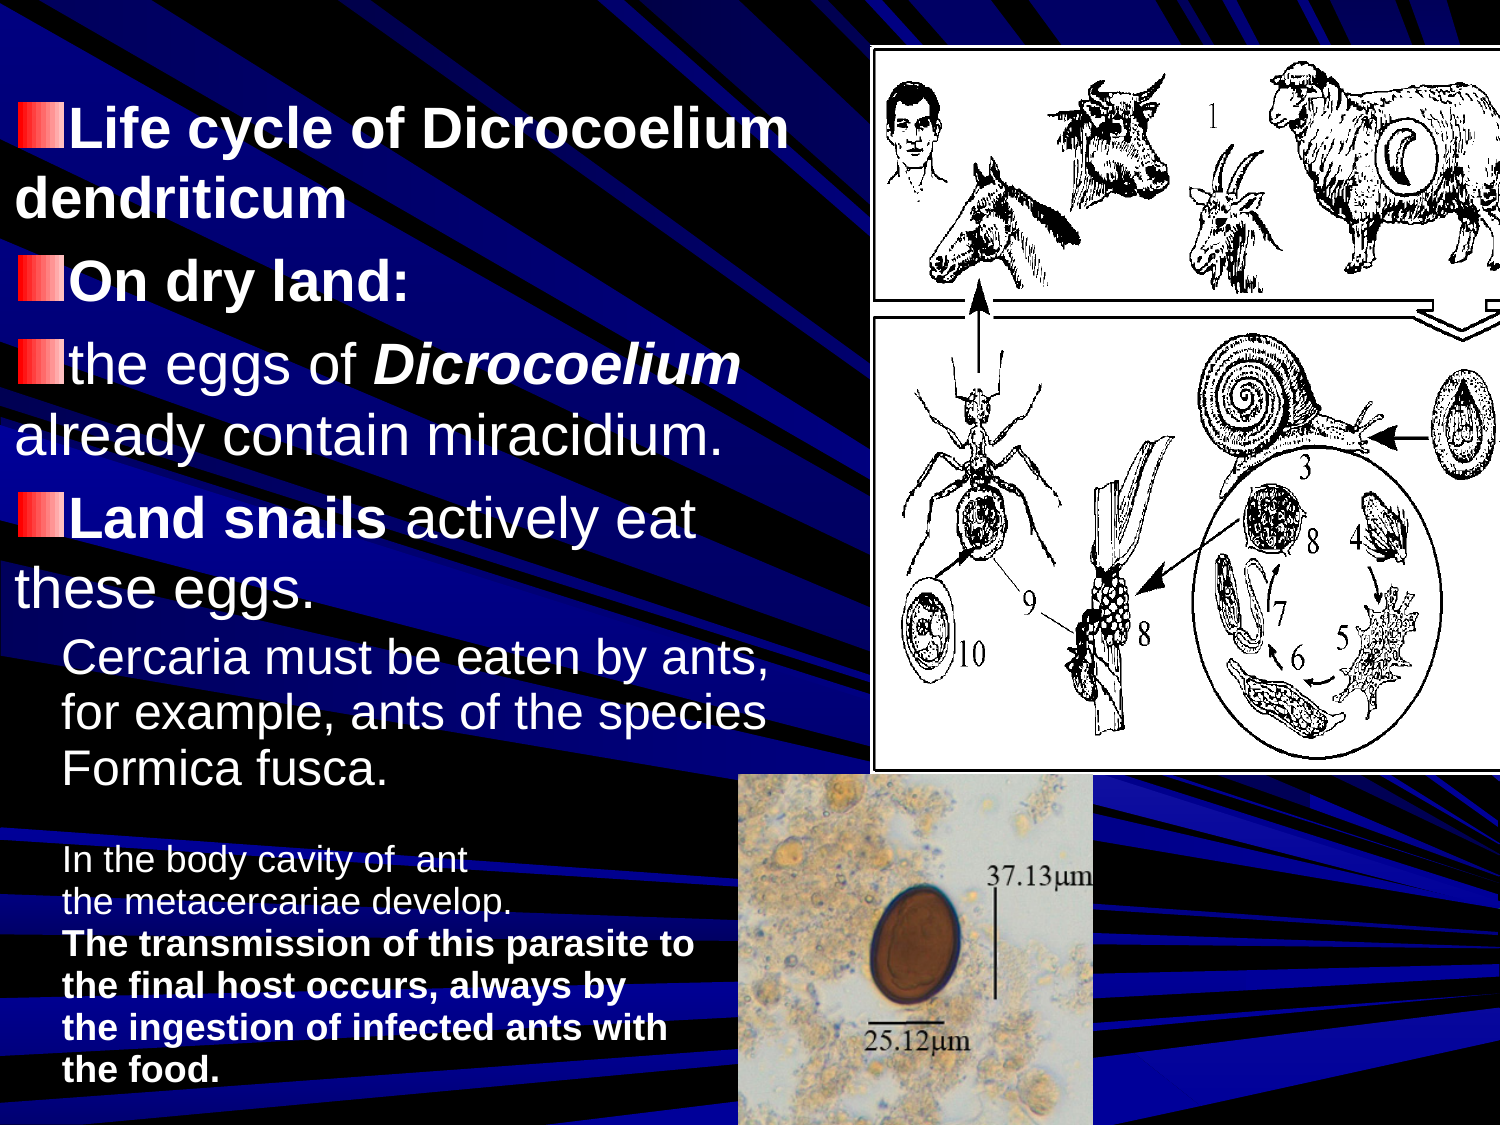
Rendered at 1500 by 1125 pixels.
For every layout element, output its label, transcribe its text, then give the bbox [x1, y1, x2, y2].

text_box Cercaria must be eaten by ants, for example, ants of the species Formica fusca. In the body cavity of ant the metacercariae develop. The transmission of this parasite to the final host occurs, always by the ingestion of infected ants with the food. [47, 621, 798, 1098]
list Life cycle of Dicrocoelium dendriticum On dry land: the eggs of Dicrocoelium already contain miracidium. Land snails actively eat these eggs. [0, 0, 845, 1125]
picture [738, 45, 1500, 1125]
